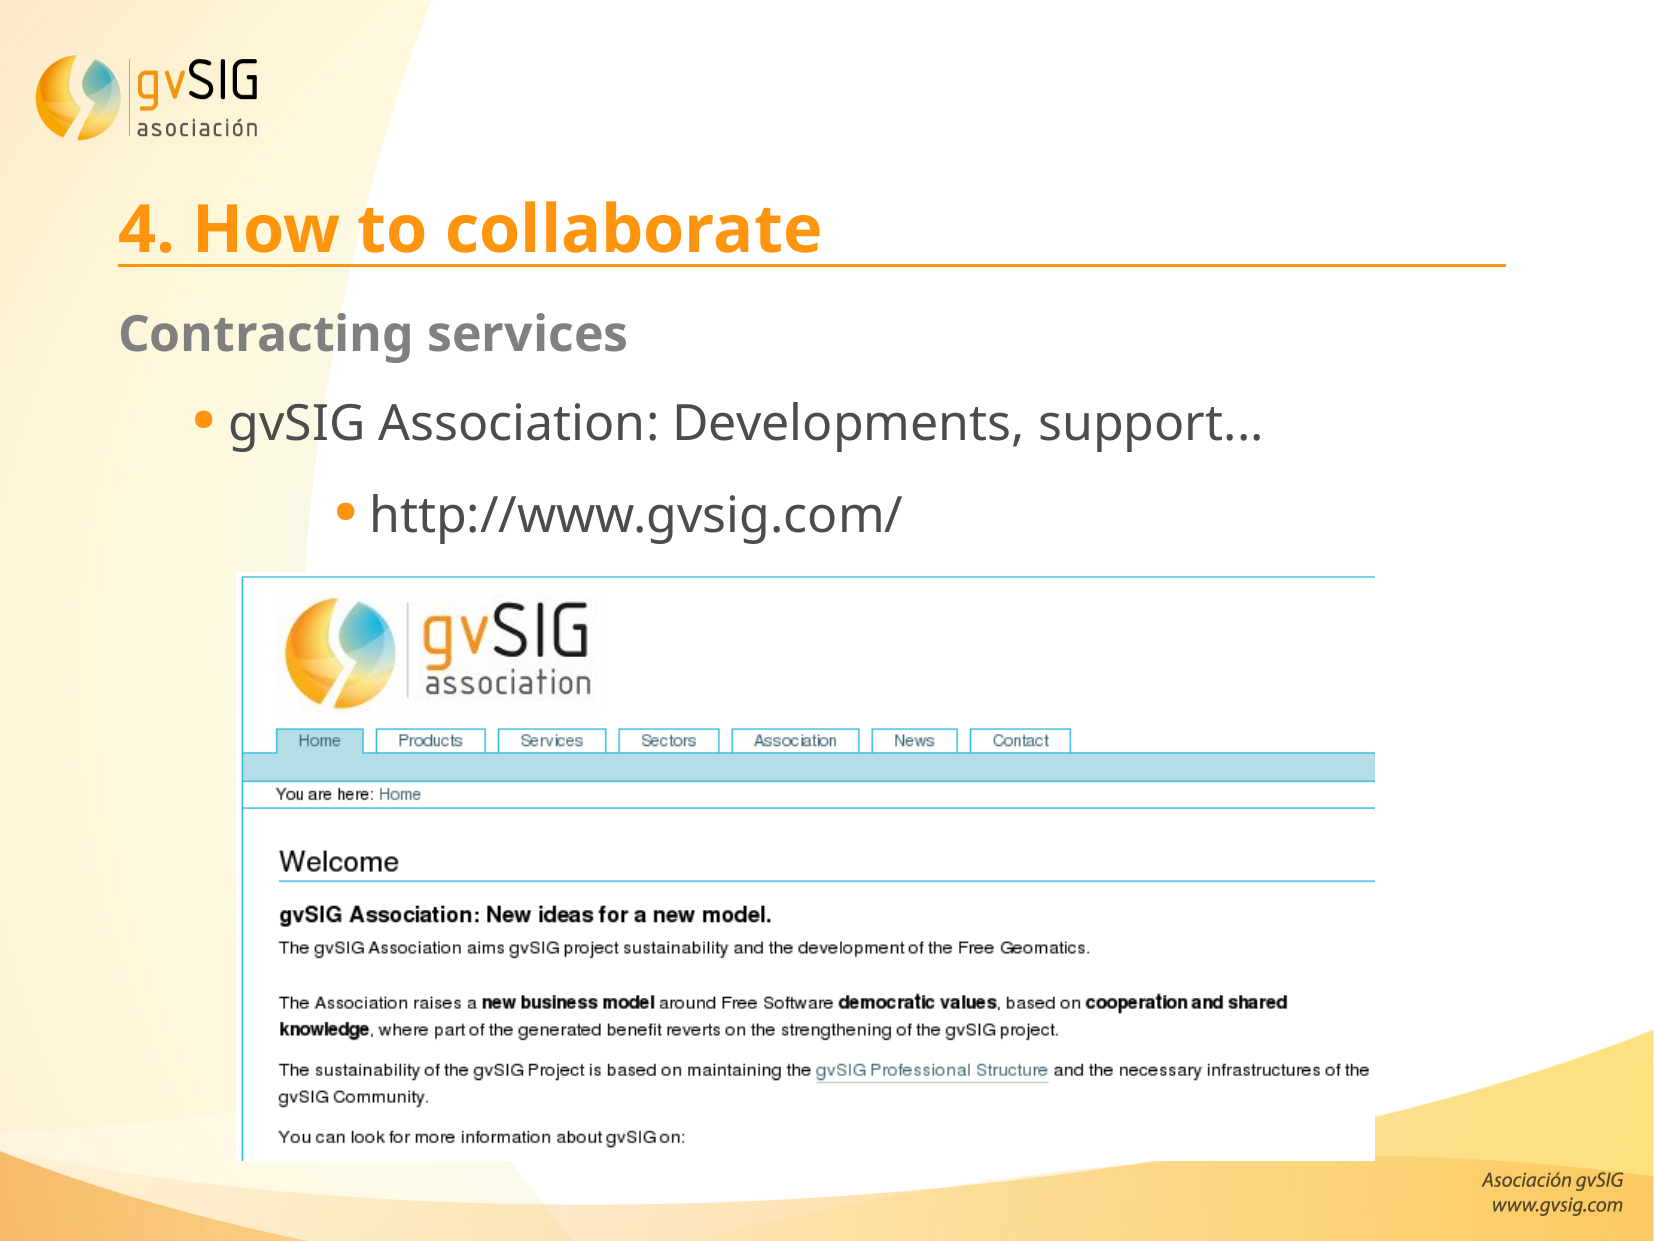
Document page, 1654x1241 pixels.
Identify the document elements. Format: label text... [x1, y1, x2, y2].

text_box gvSIG Association: Developments, support... http://www.gvsig.com/ [177, 379, 1477, 535]
title 4. How to collaborate [118, 177, 1607, 276]
picture [0, 0, 1654, 1241]
title Contracting services [118, 288, 1004, 377]
